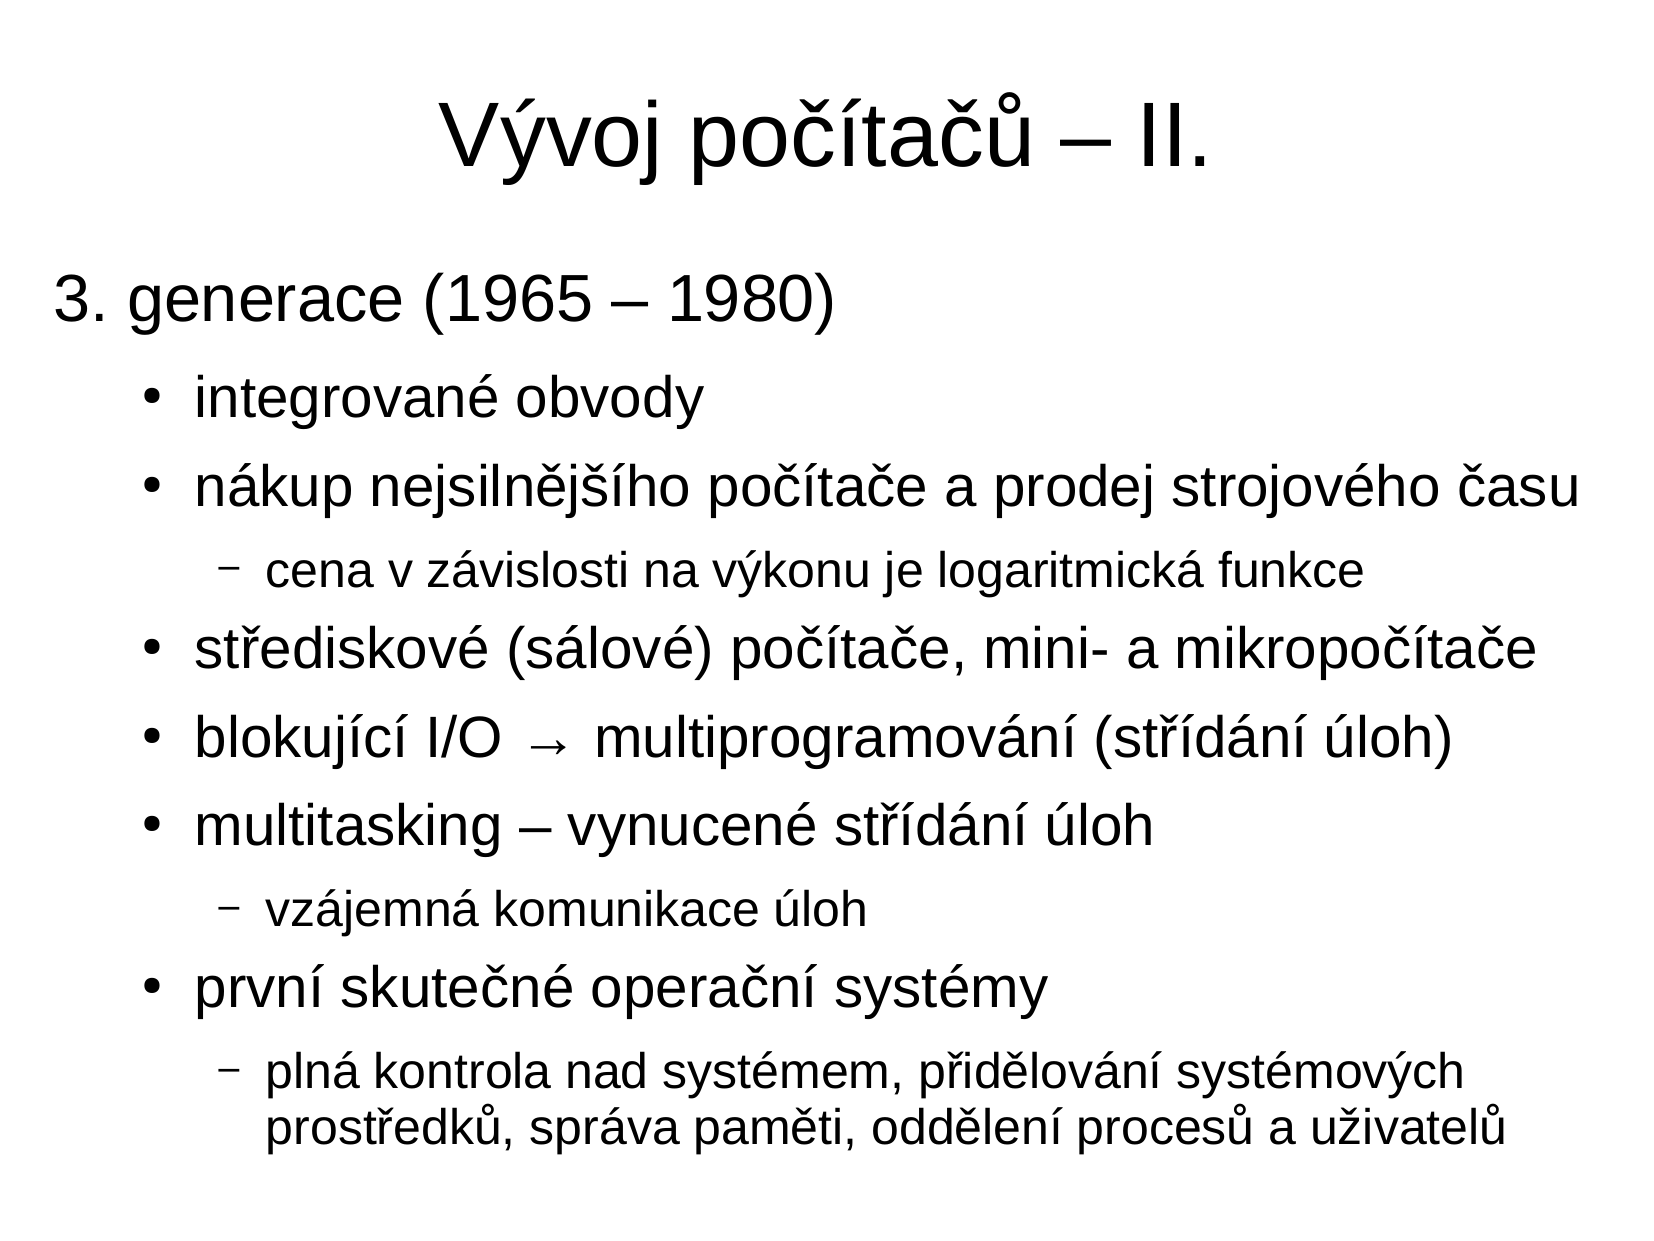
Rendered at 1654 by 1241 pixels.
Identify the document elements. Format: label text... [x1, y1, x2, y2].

title Vývoj počítačů – II. [82, 39, 1571, 232]
list 3. generace (1965 – 1980) integrované obvody nákup nejsilnějšího počítače a prodej strojového času cena v závislosti na výkonu je logaritmická funkce střediskové (sálové) počítače, mini- a mikropočítače blokující I/O → multiprogramování (střídání úloh) multitasking – vynucené střídání úloh vzájemná komunikace úloh první skutečné operační systémy plná kontrola nad systémem, přidělování systémových prostředků, správa paměti, oddělení procesů a uživatelů [53, 260, 1625, 1156]
